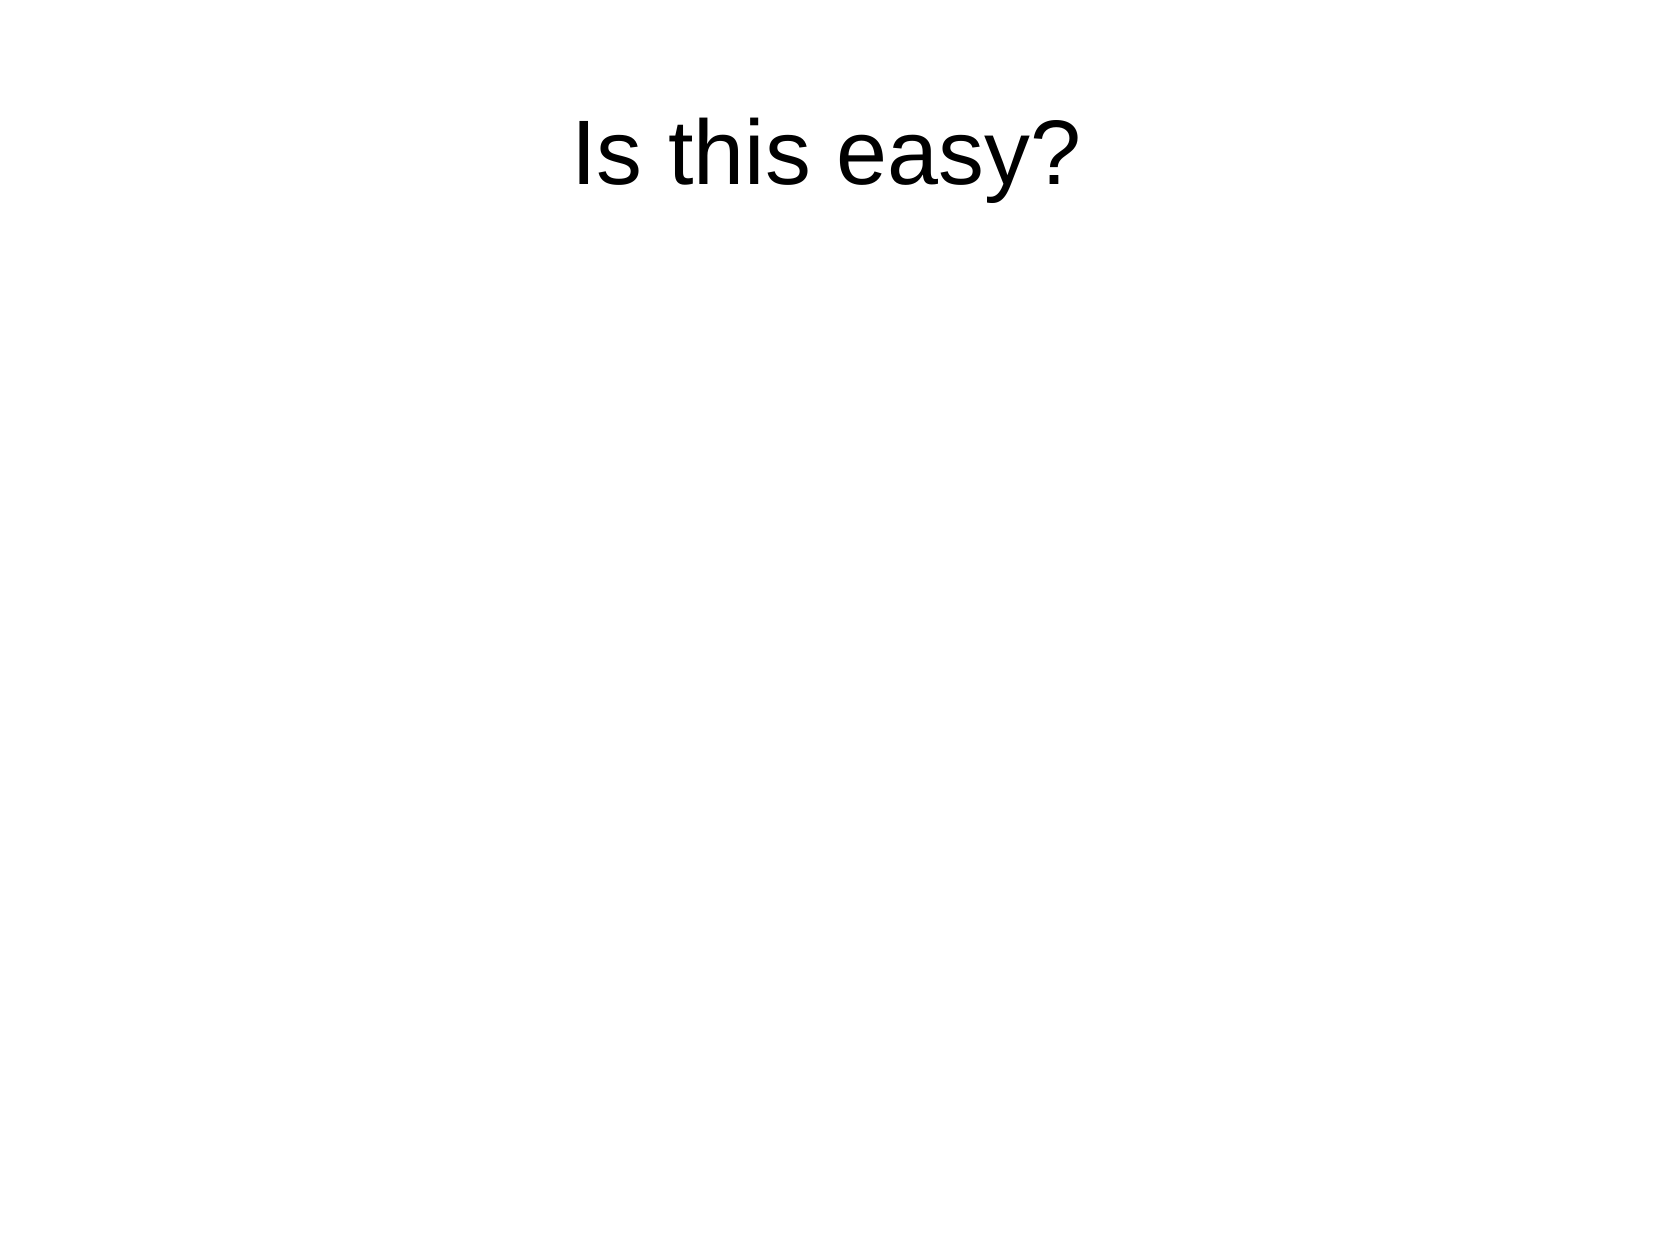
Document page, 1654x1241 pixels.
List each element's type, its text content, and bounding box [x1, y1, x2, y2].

title Is this easy? [82, 49, 1571, 257]
